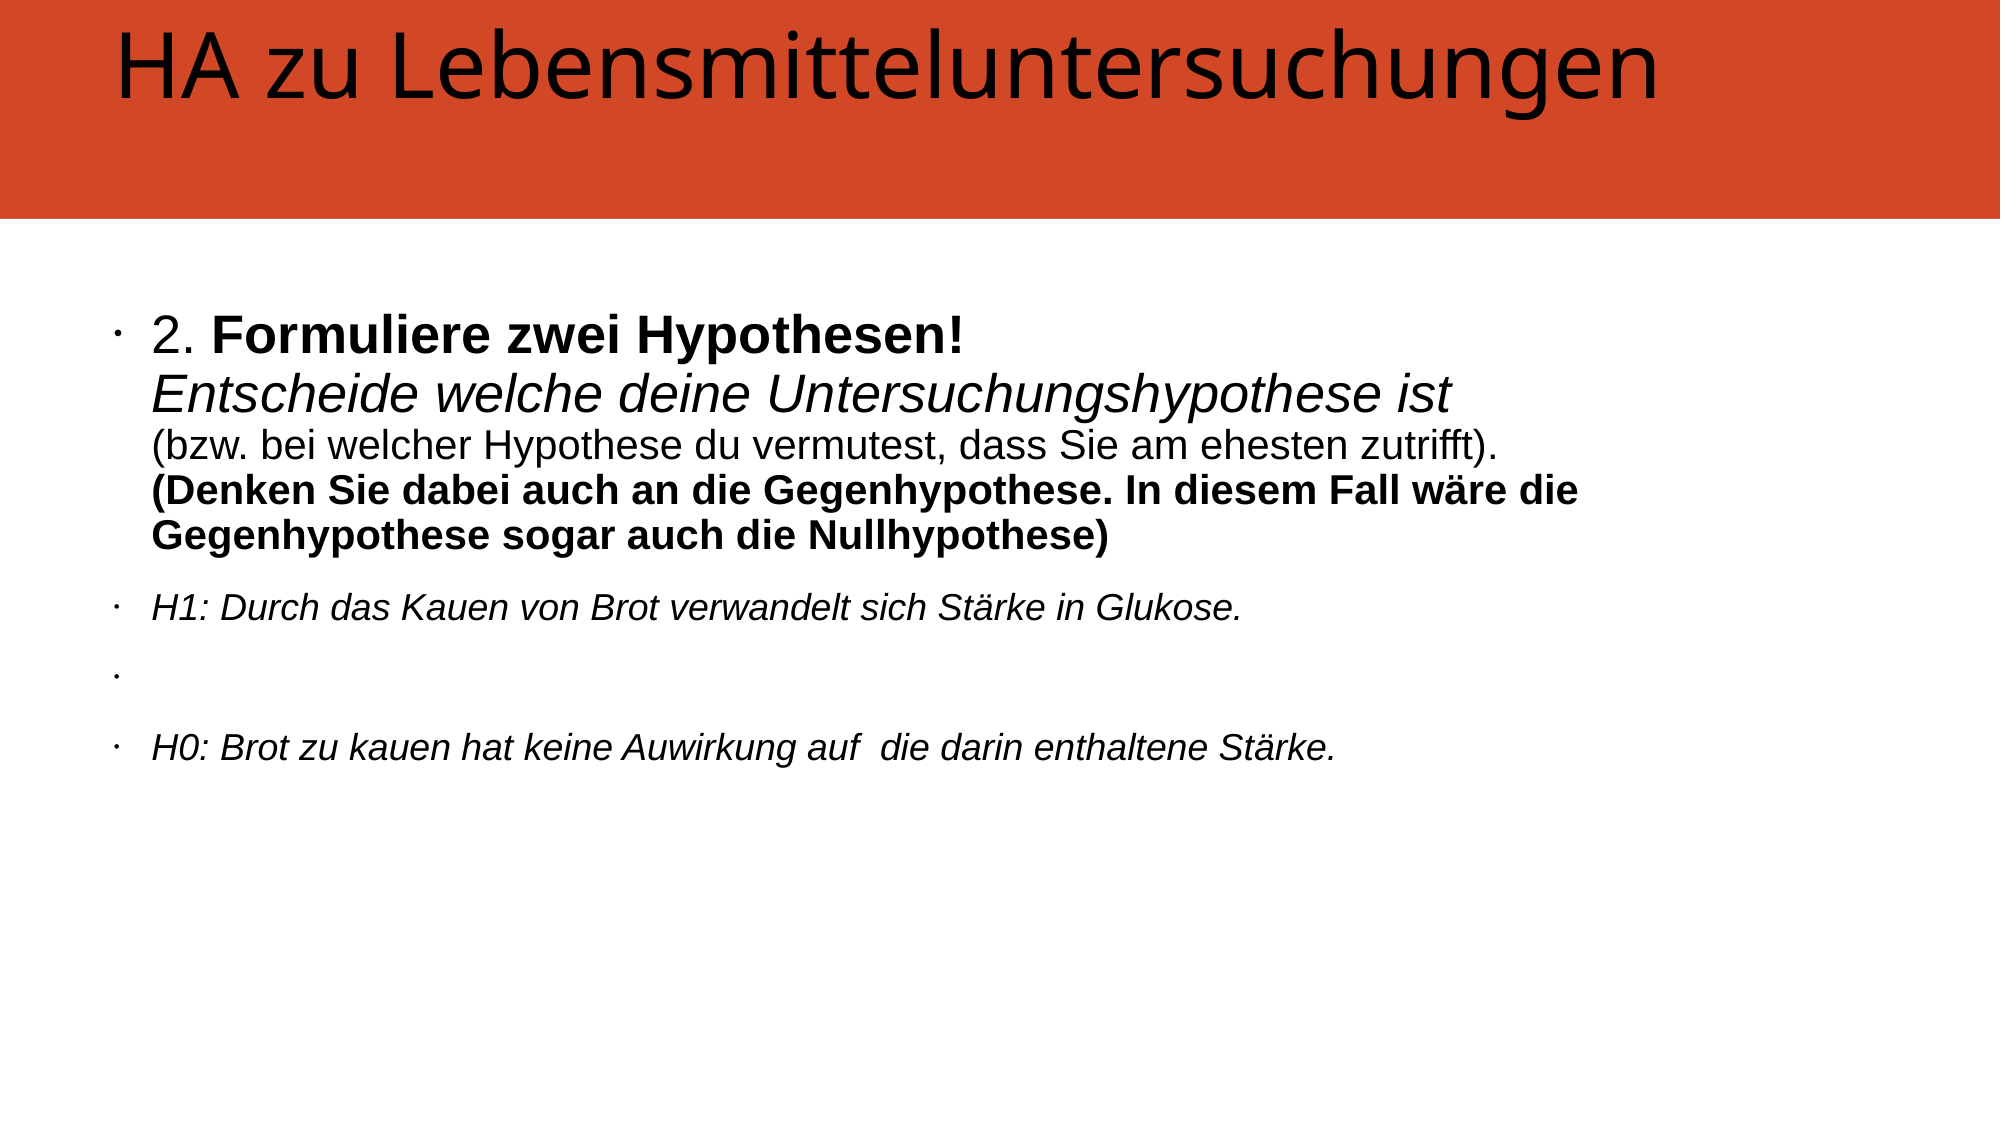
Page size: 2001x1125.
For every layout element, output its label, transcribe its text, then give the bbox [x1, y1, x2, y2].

title HA zu Lebensmitteluntersuchungen [99, 0, 1863, 199]
list 2. Formuliere zwei Hypothesen! Entscheide welche deine Untersuchungshypothese ist (bzw. bei welcher Hypothese du vermutest, dass Sie am ehesten zutrifft). (Denken Sie dabei auch an die Gegenhypothese. In diesem Fall wäre die Gegenhypothese sogar auch die Nullhypothese) H1: Durch das Kauen von Brot verwandelt sich Stärke in Glukose. H0: Brot zu kauen hat keine Auwirkung auf die darin enthaltene Stärke. [99, 299, 1941, 1089]
